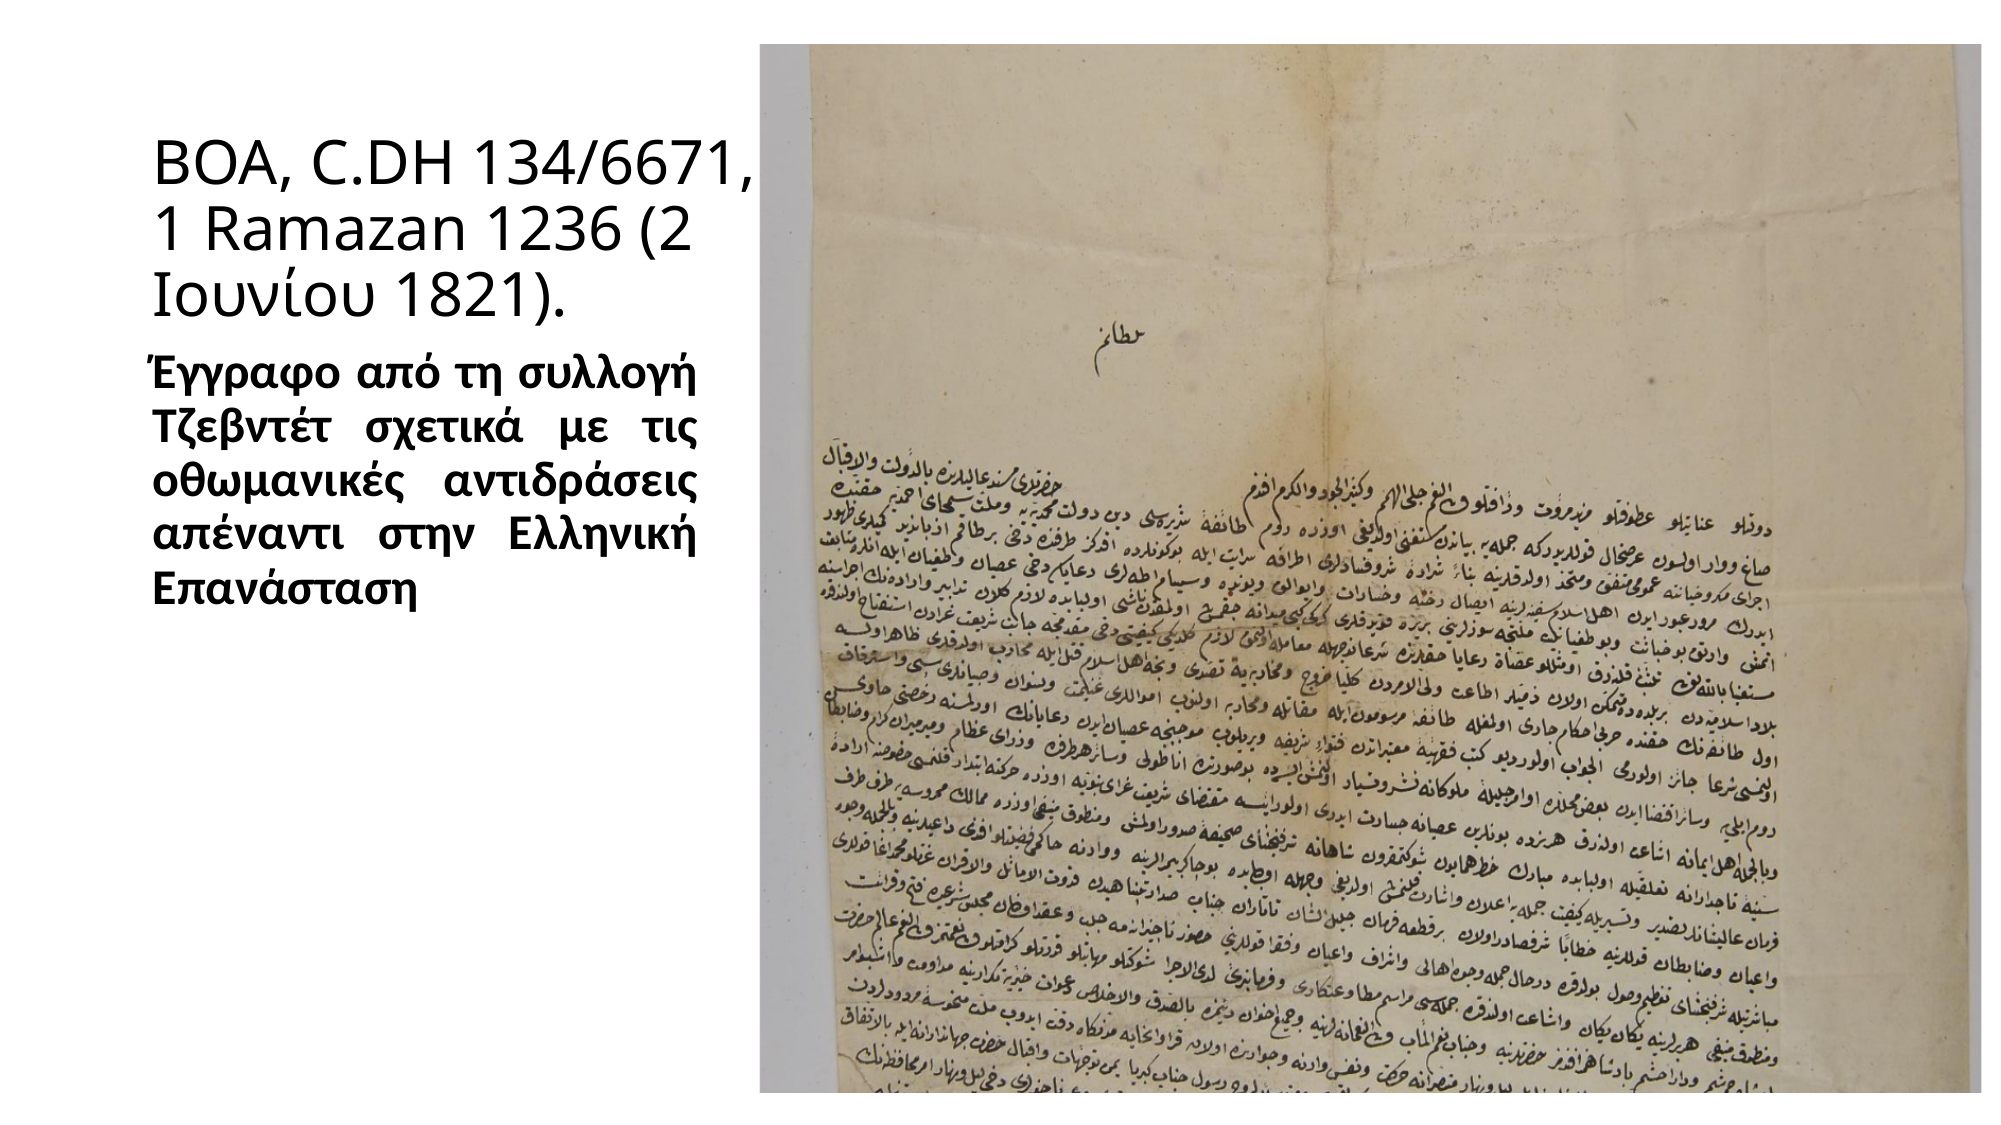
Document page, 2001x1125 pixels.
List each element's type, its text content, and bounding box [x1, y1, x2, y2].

title ΒΟΑ, C.DH 134/6671, 1 Ramazan 1236 (2 Ιουνίου 1821). [137, 75, 759, 337]
picture [759, 44, 1982, 1093]
list Έγγραφο από τη συλλογή Τζεβντέτ σχετικά με τις οθωμανικές αντιδράσεις απέναντι στην Ελληνική Επανάσταση [137, 337, 783, 963]
